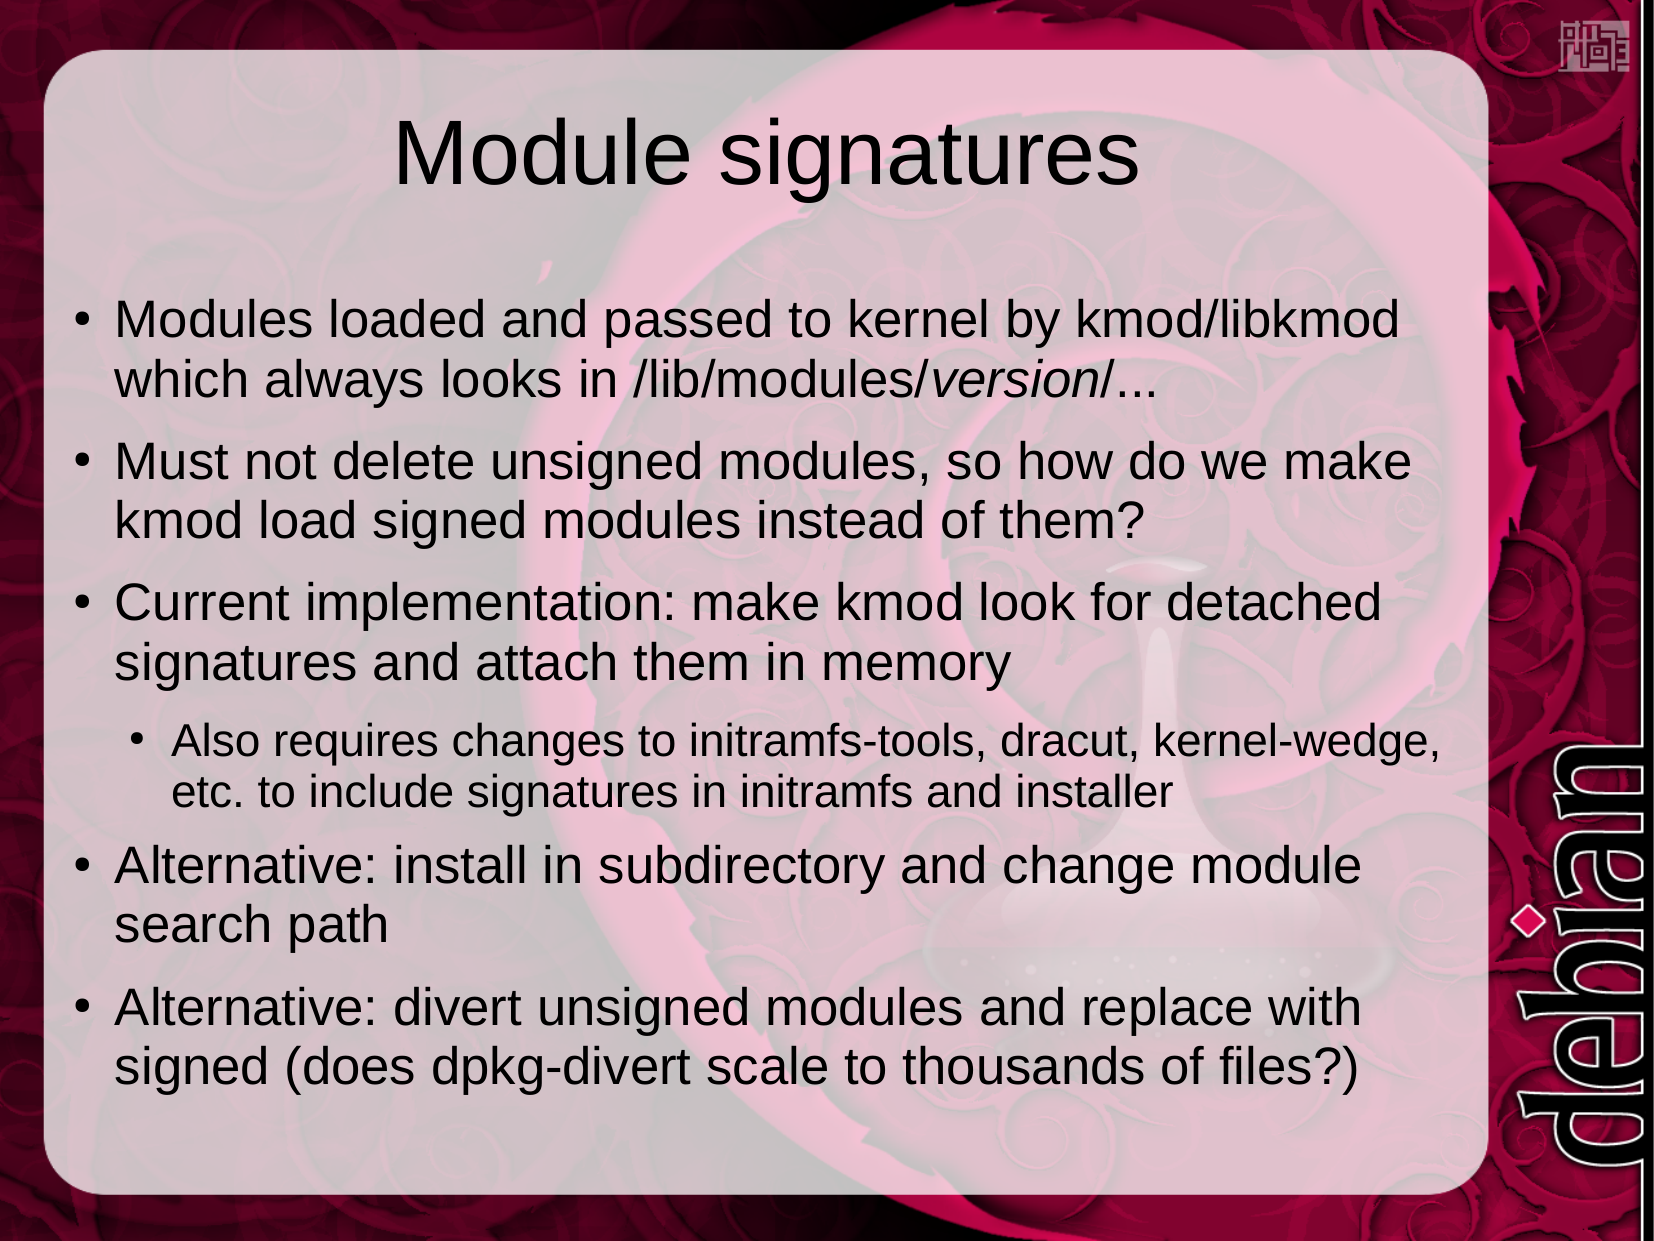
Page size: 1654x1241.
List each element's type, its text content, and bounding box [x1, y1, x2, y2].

title Module signatures [59, 49, 1477, 257]
picture [0, 0, 1654, 1241]
list Modules loaded and passed to kernel by kmod/libkmod which always looks in /lib/modules/version/... Must not delete unsigned modules, so how do we make kmod load signed modules instead of them? Current implementation: make kmod look for detached signatures and attach them in memory Also requires changes to initramfs-tools, dracut, kernel-wedge, etc. to include signatures in initramfs and installer Alternative: install in subdirectory and change module search path Alternative: divert unsigned modules and replace with signed (does dpkg-divert scale to thousands of files?) [59, 290, 1477, 1109]
